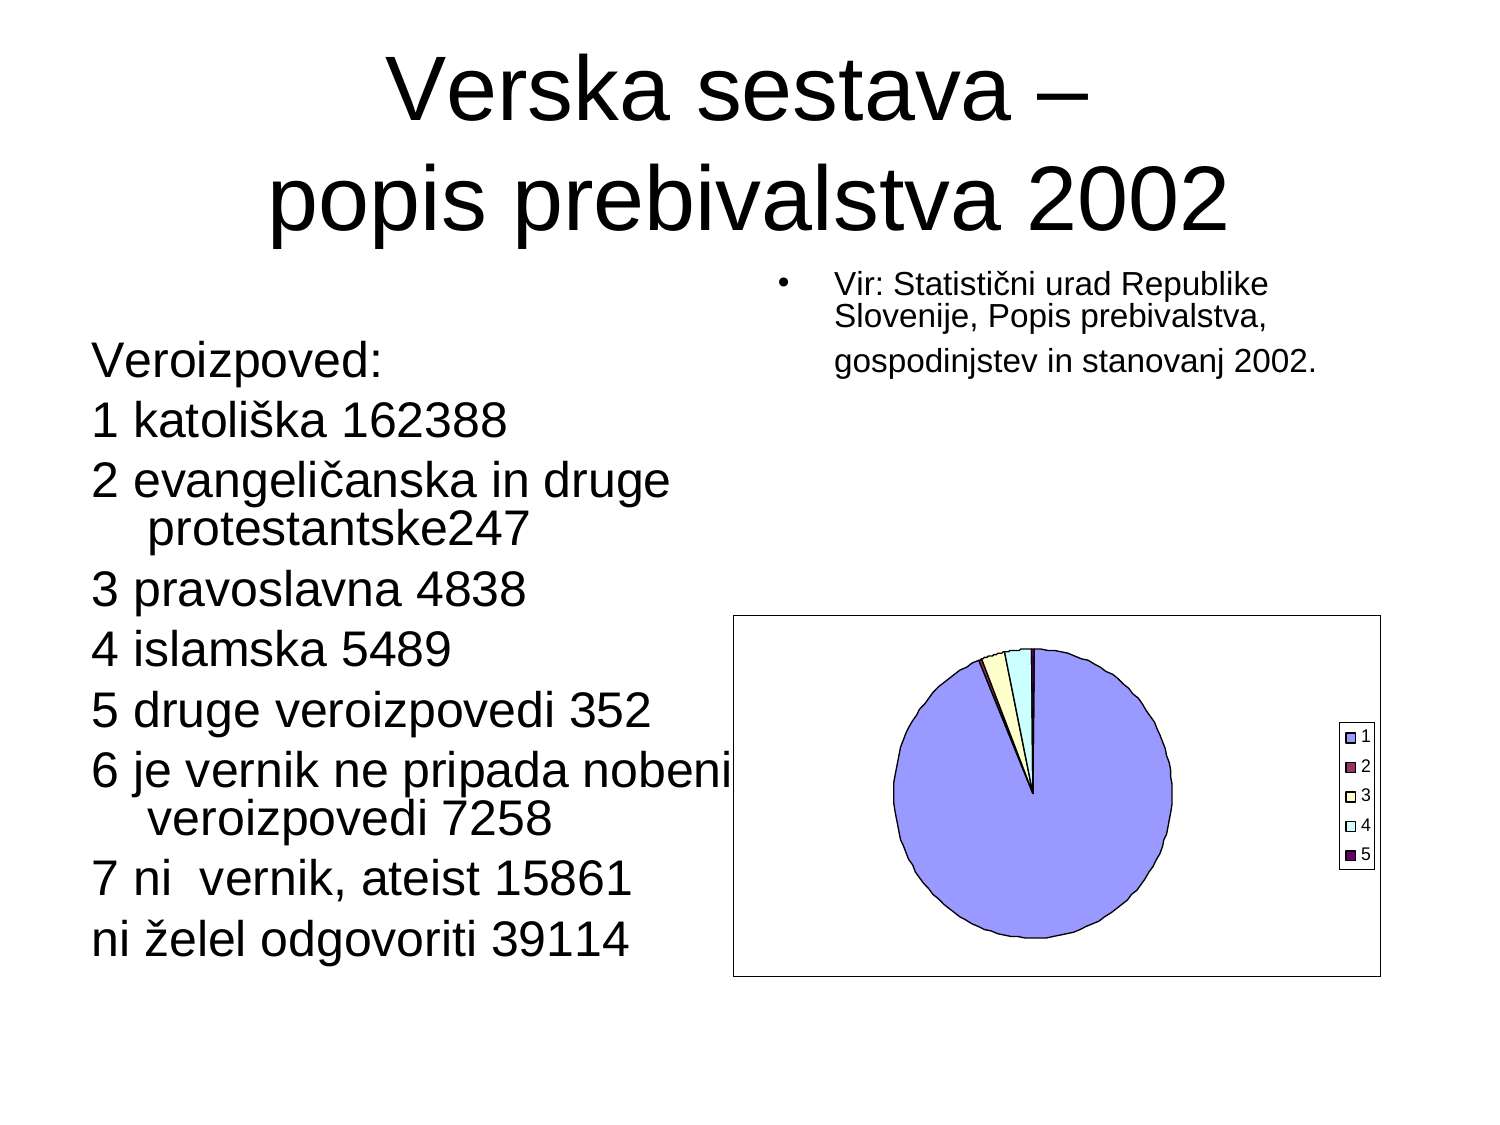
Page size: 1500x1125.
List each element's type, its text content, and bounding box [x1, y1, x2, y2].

list Vir: Statistični urad Republike Slovenije, Popis prebivalstva, gospodinjstev in stanovanj 2002. [763, 262, 1425, 1006]
text_box [726, 608, 1389, 983]
title Verska sestava – popis prebivalstva 2002 [75, 21, 1426, 257]
list Veroizpoved: 1 katoliška 162388 2 evangeličanska in druge protestantske247 3 pravoslavna 4838 4 islamska 5489 5 druge veroizpovedi 352 6 je vernik ne pripada nobeni veroizpovedi 7258 7 ni vernik, ateist 15861 ni želel odgovoriti 39114 [76, 331, 820, 1007]
